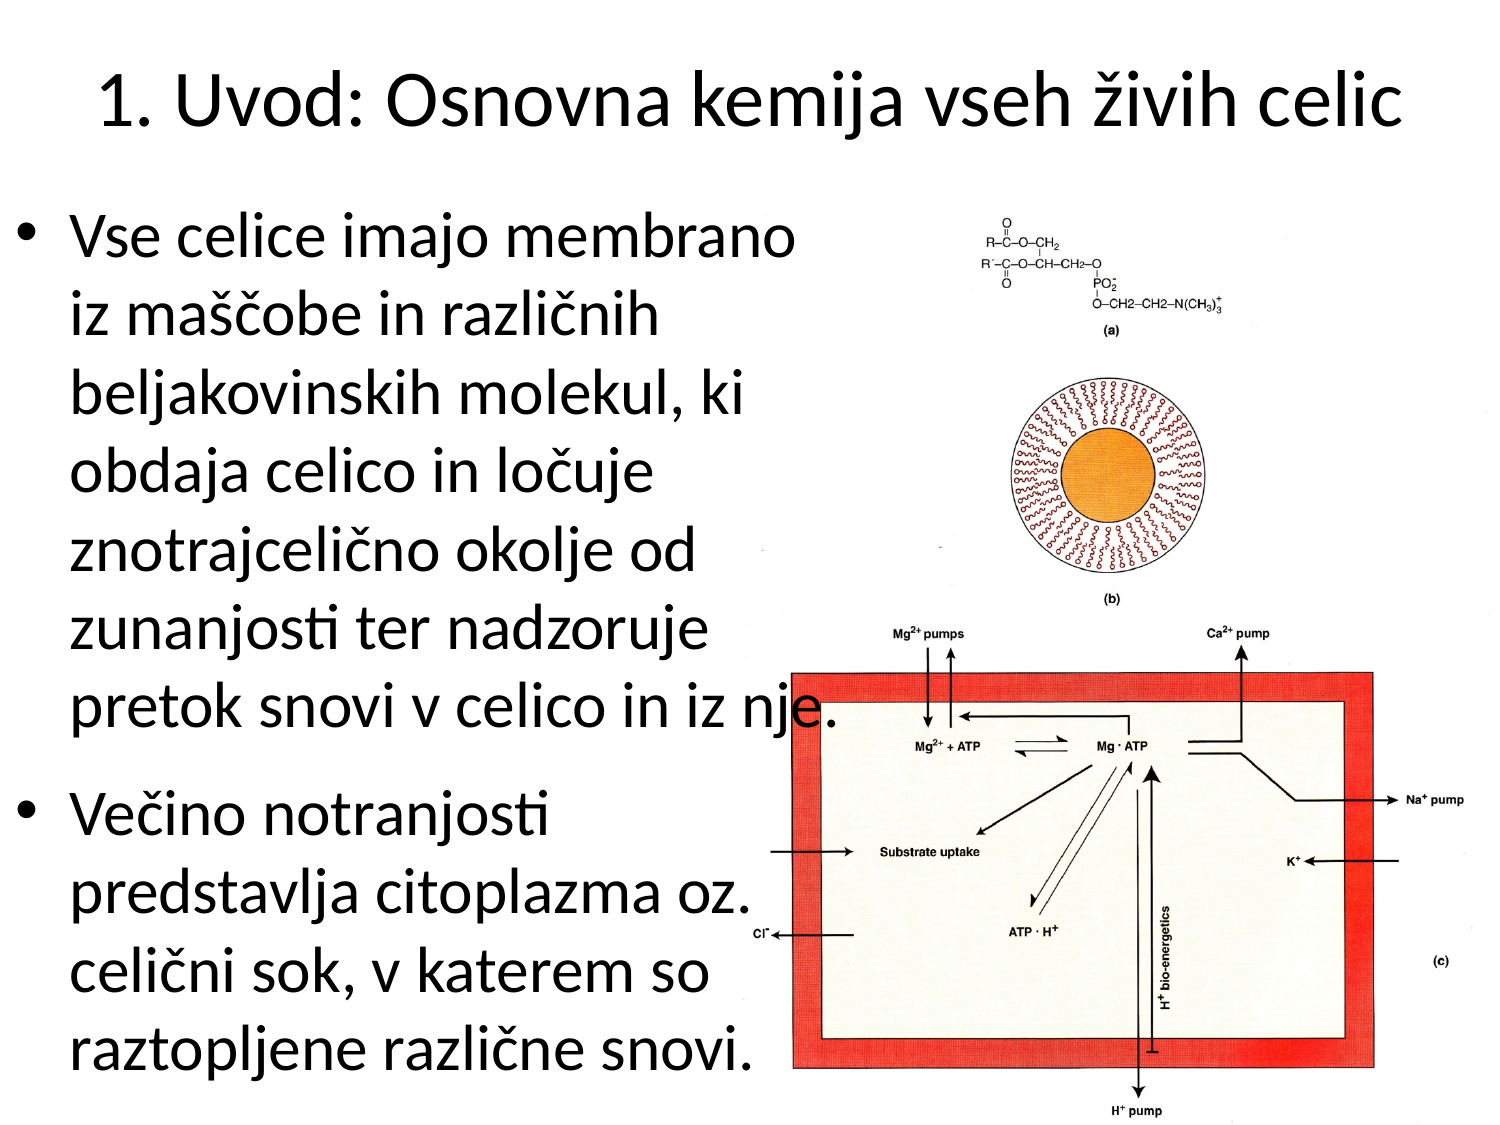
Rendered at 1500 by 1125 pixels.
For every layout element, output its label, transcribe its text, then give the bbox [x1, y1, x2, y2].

title 1. Uvod: Osnovna kemija vseh živih celic [0, 0, 1500, 188]
picture [857, 208, 1500, 1125]
list Vse celice imajo membrano iz maščobe in različnih beljakovinskih molekul, ki obdaja celico in ločuje znotrajcelično okolje od zunanjosti ter nadzoruje pretok snovi v celico in iz nje. Večino notranjosti predstavlja citoplazma oz. celični sok, v katerem so raztopljene različne snovi. [0, 184, 857, 1125]
